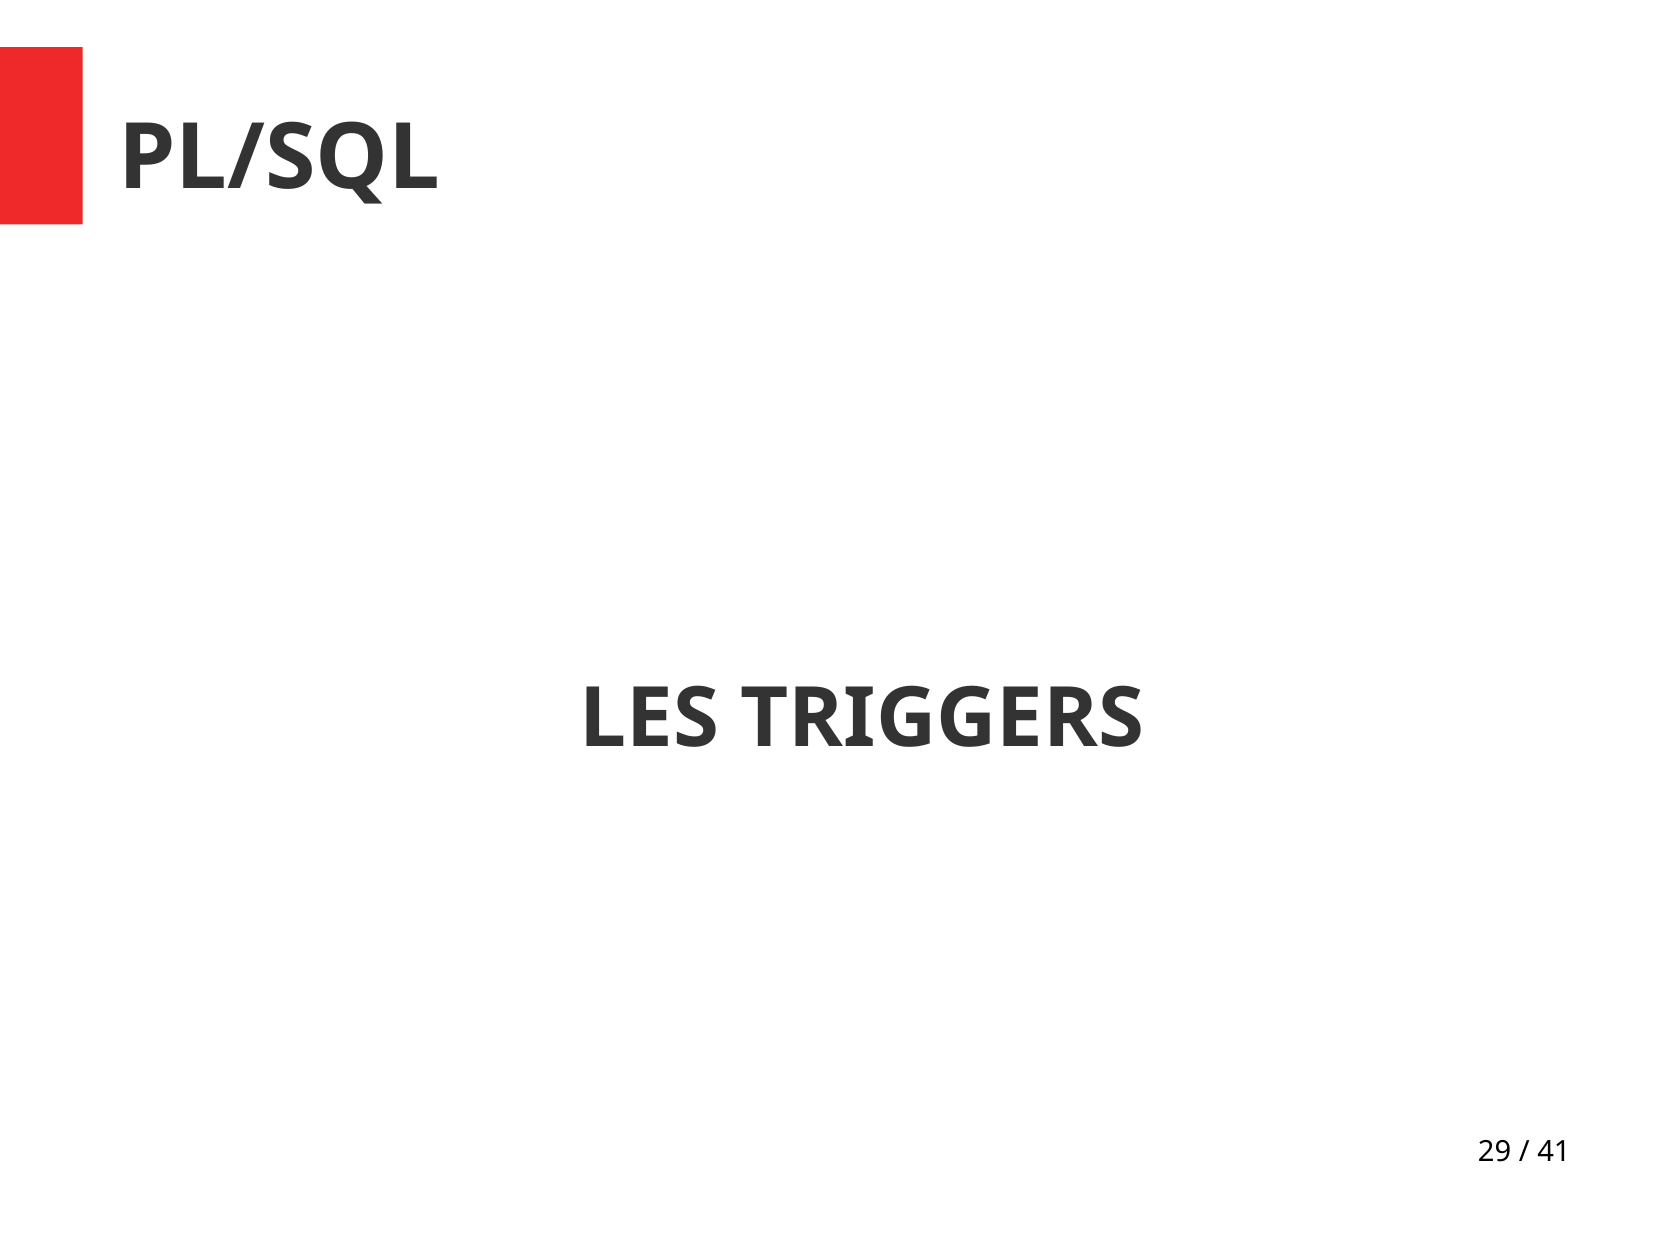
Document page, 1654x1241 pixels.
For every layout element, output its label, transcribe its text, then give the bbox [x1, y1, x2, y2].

list LES TRIGGERS [118, 354, 1536, 1074]
title PL/SQL [118, 49, 1571, 257]
